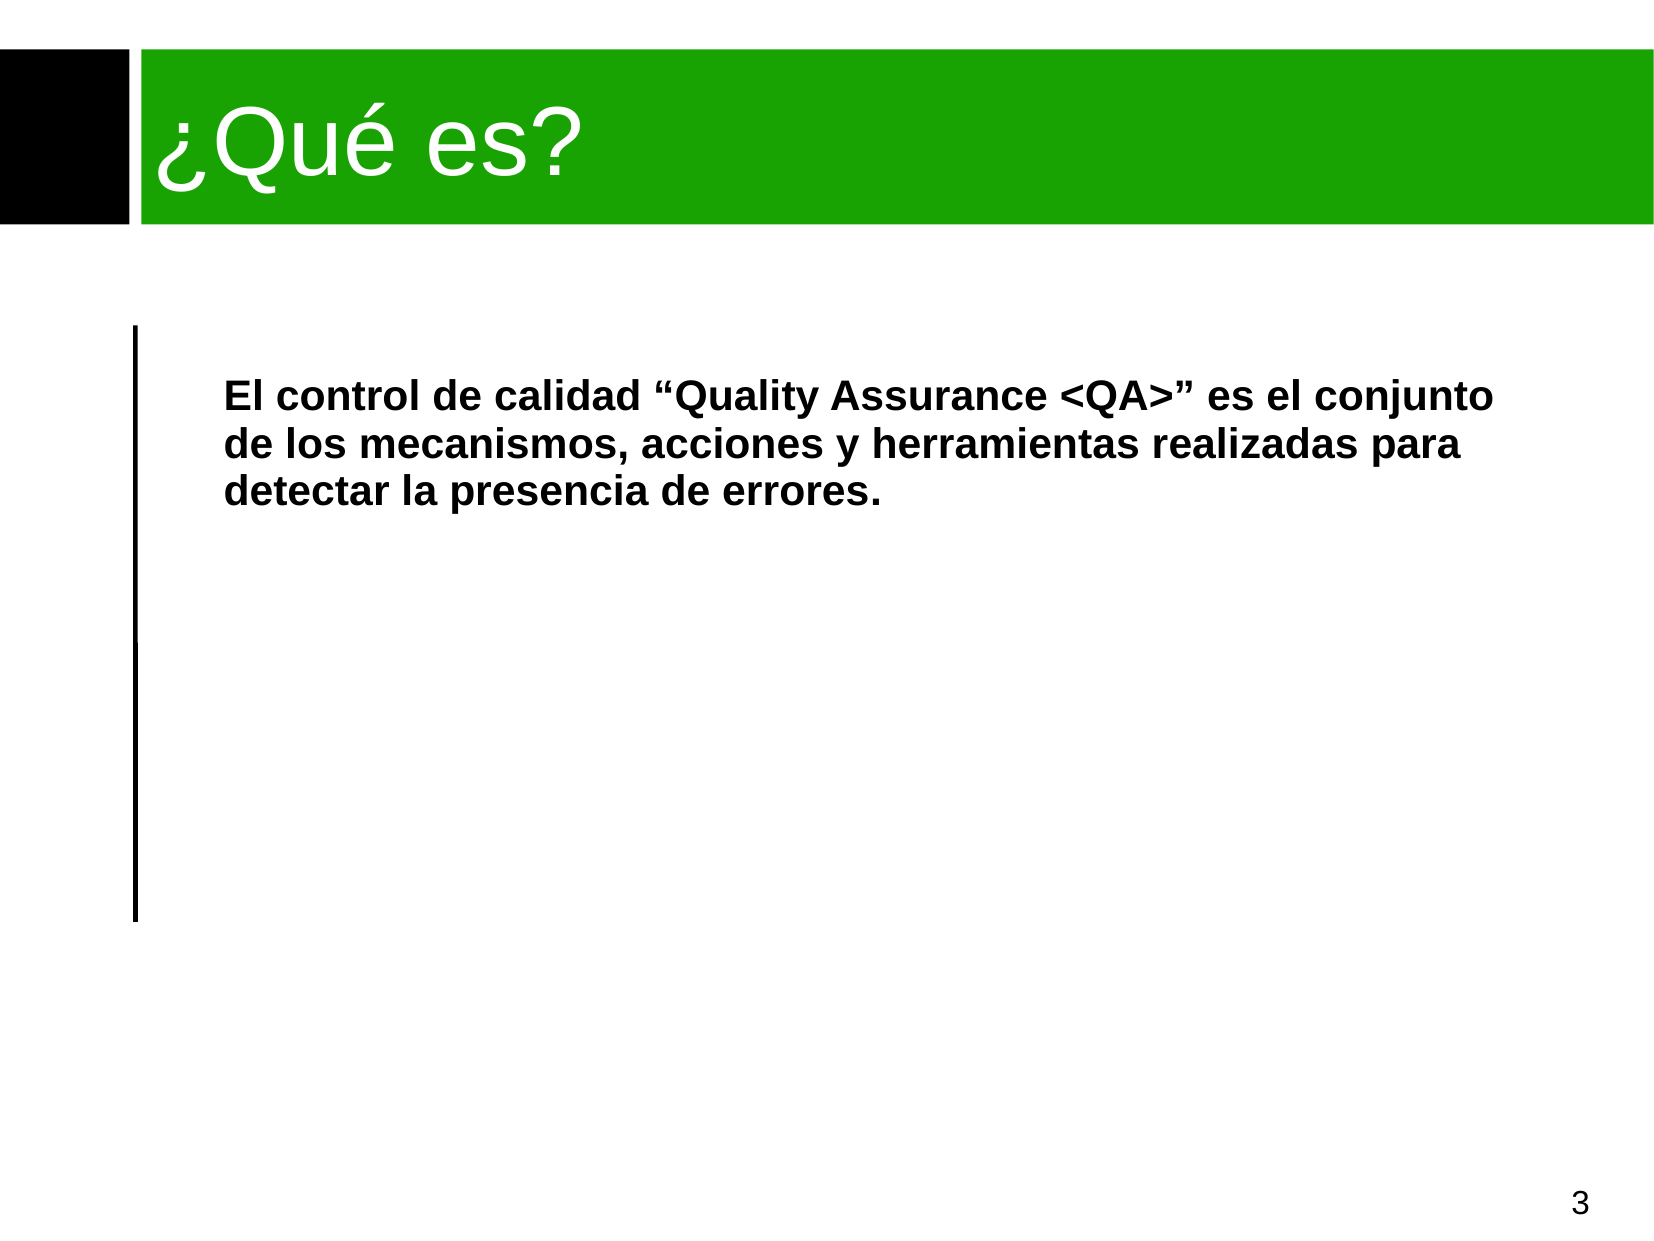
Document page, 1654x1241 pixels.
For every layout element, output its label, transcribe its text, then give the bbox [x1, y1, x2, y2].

list El control de calidad “Quality Assurance <QA>” es el conjunto de los mecanismos, acciones y herramientas realizadas para detectar la presencia de errores​. [152, 280, 1536, 1097]
title ¿Qué es? [152, 72, 1654, 211]
